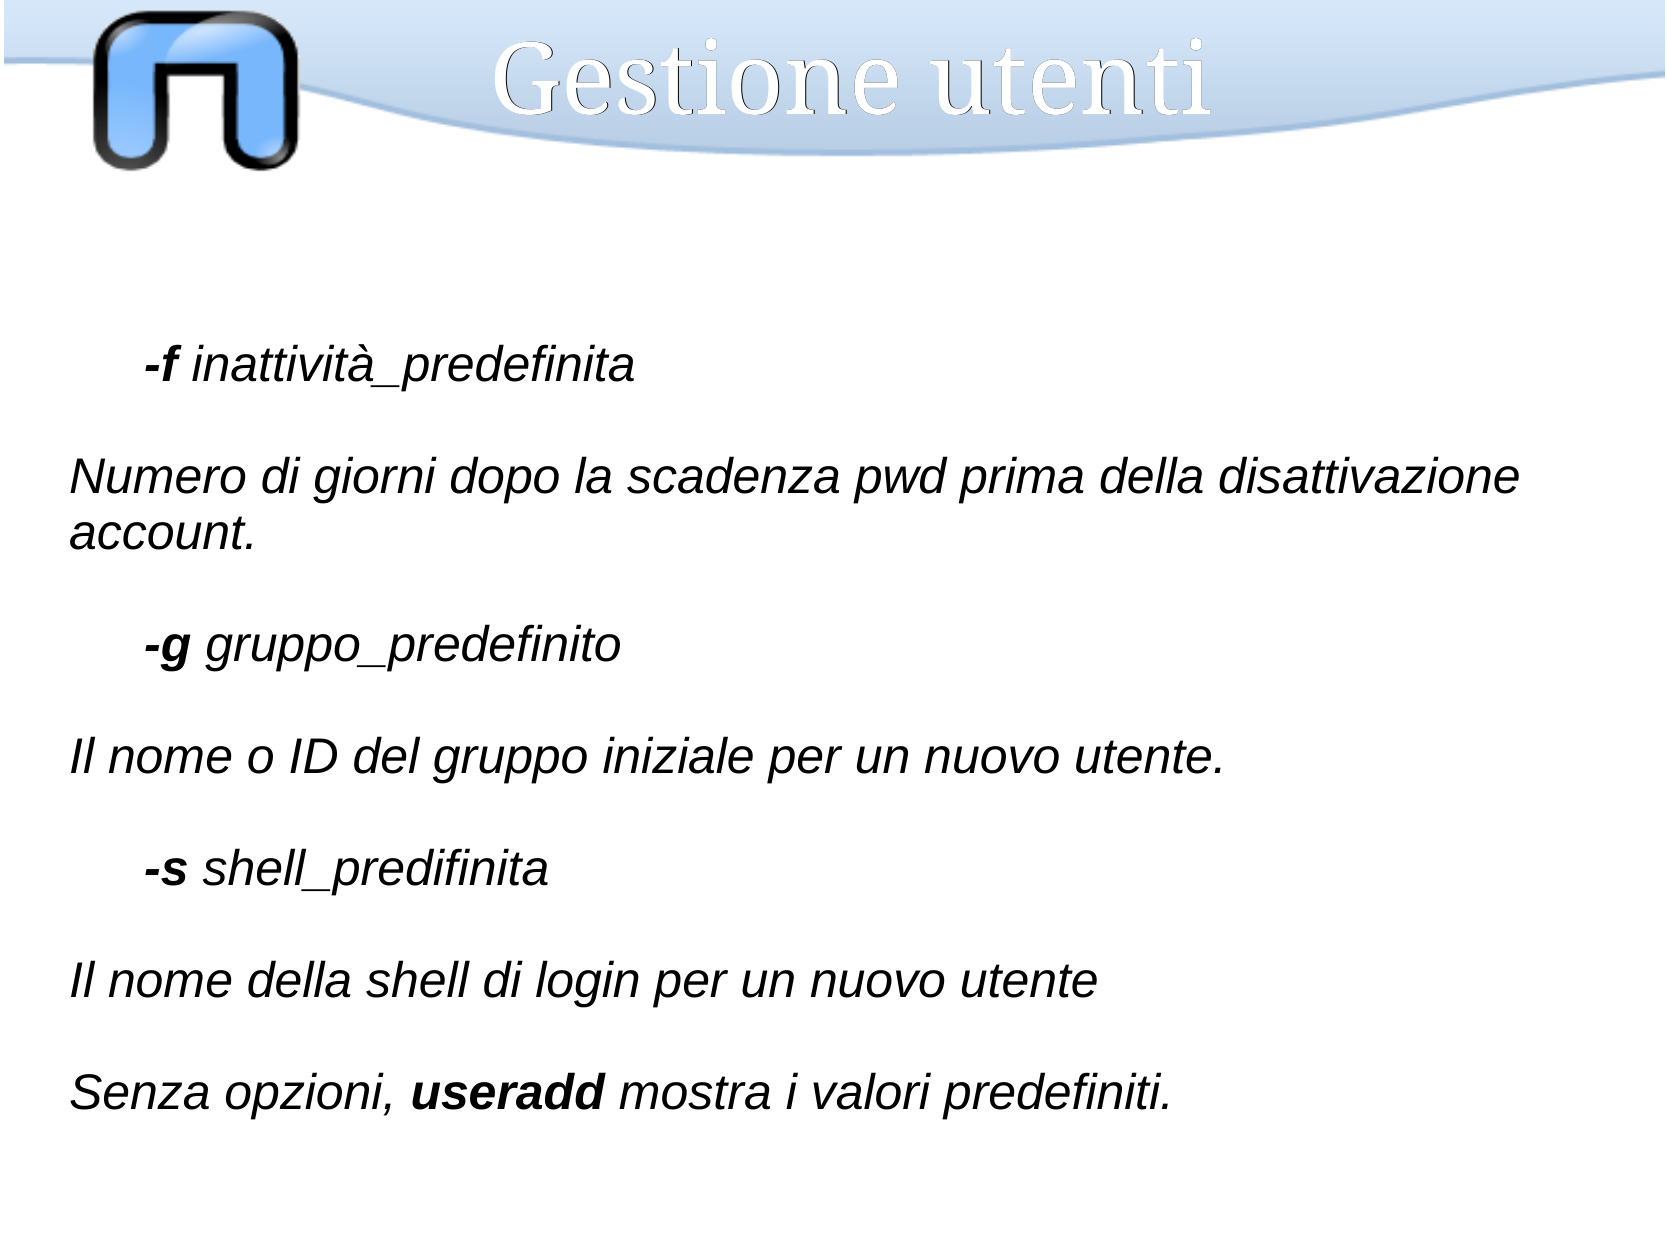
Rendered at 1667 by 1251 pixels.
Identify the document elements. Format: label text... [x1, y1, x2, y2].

list -f inattività_predefinita Numero di giorni dopo la scadenza pwd prima della disattivazione account. -g gruppo_predefinito Il nome o ID del gruppo iniziale per un nuovo utente. -s shell_predifinita Il nome della shell di login per un nuovo utente Senza opzioni, useradd mostra i valori predefiniti. [62, 330, 1632, 1173]
picture [0, 0, 1667, 1251]
text_box Gestione utenti [475, 0, 1667, 271]
